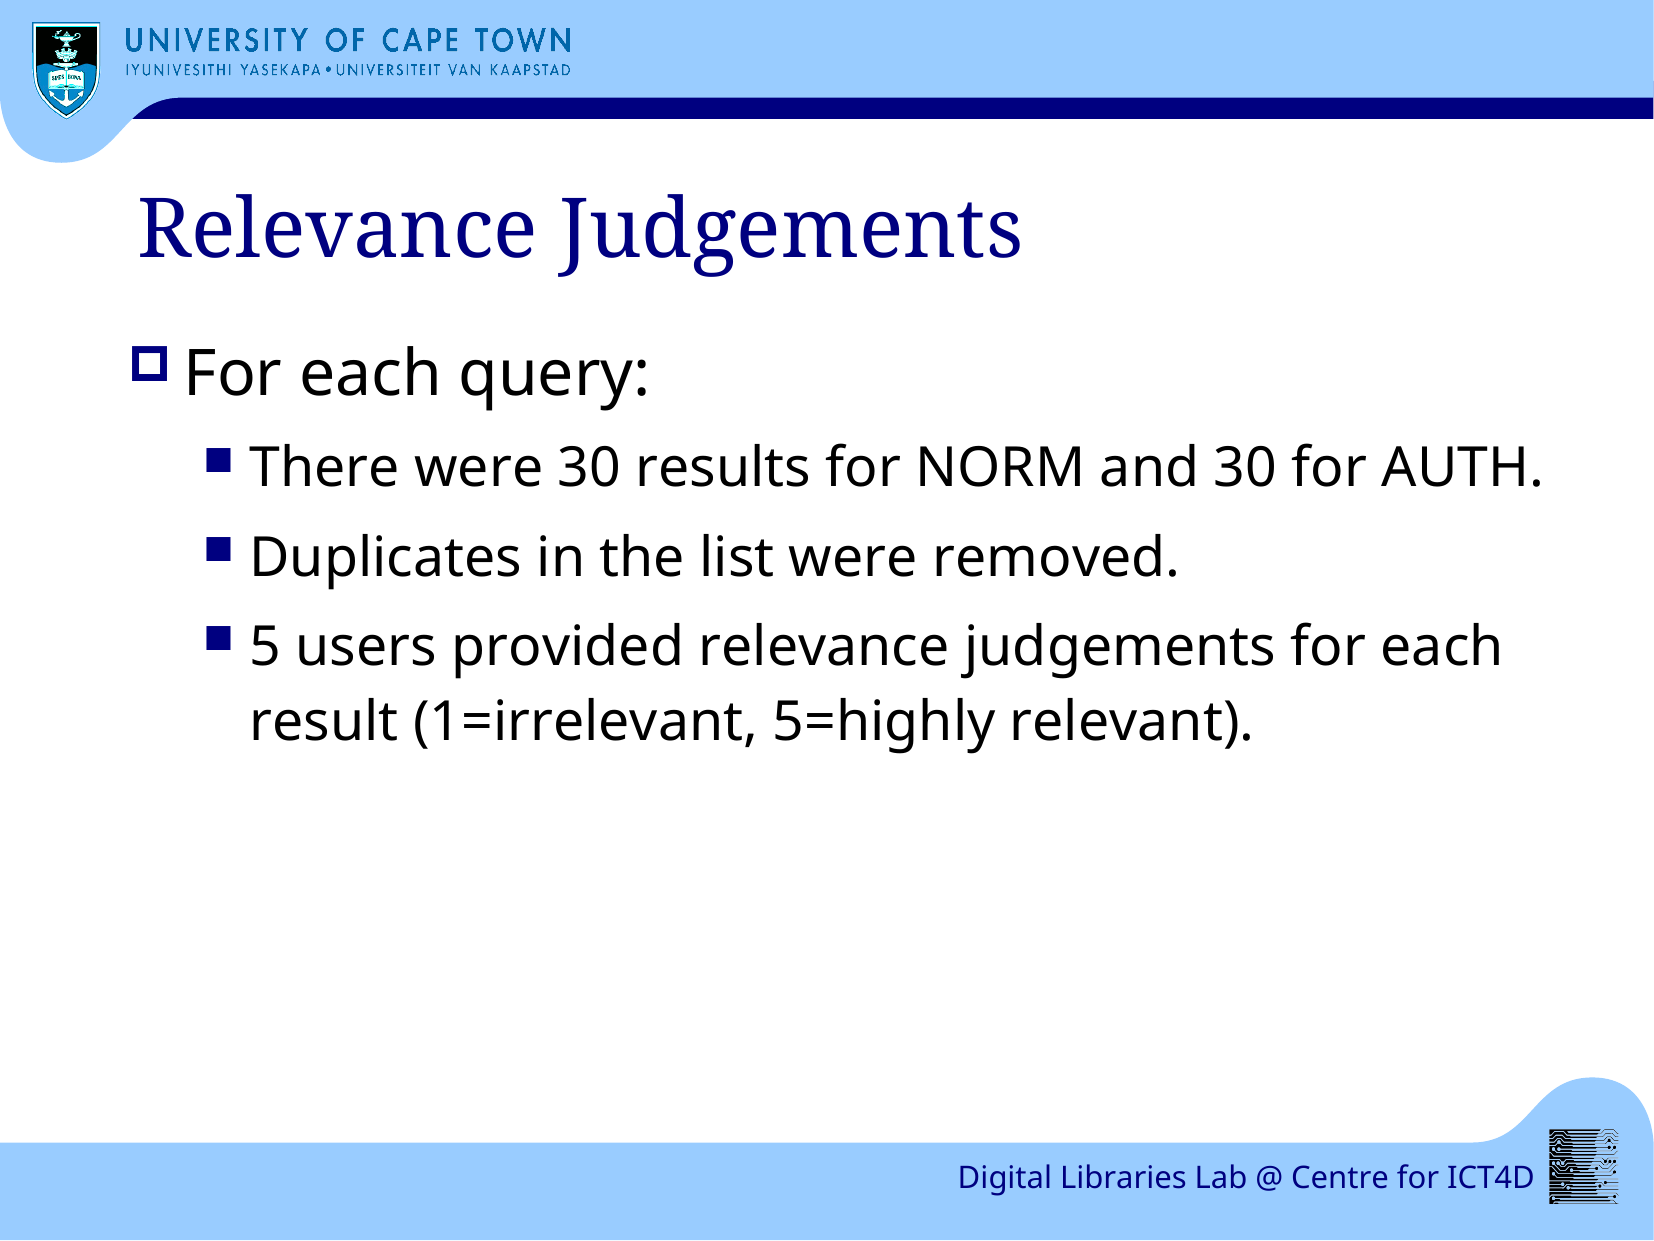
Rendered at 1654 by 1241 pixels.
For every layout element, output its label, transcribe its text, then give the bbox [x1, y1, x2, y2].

list For each query: There were 30 results for NORM and 30 for AUTH. Duplicates in the list were removed. 5 users provided relevance judgements for each result (1=irrelevant, 5=highly relevant). [128, 326, 1597, 1046]
picture [1549, 1129, 1619, 1204]
picture [32, 22, 101, 120]
title Relevance Judgements [137, 155, 1598, 296]
picture [122, 25, 573, 78]
